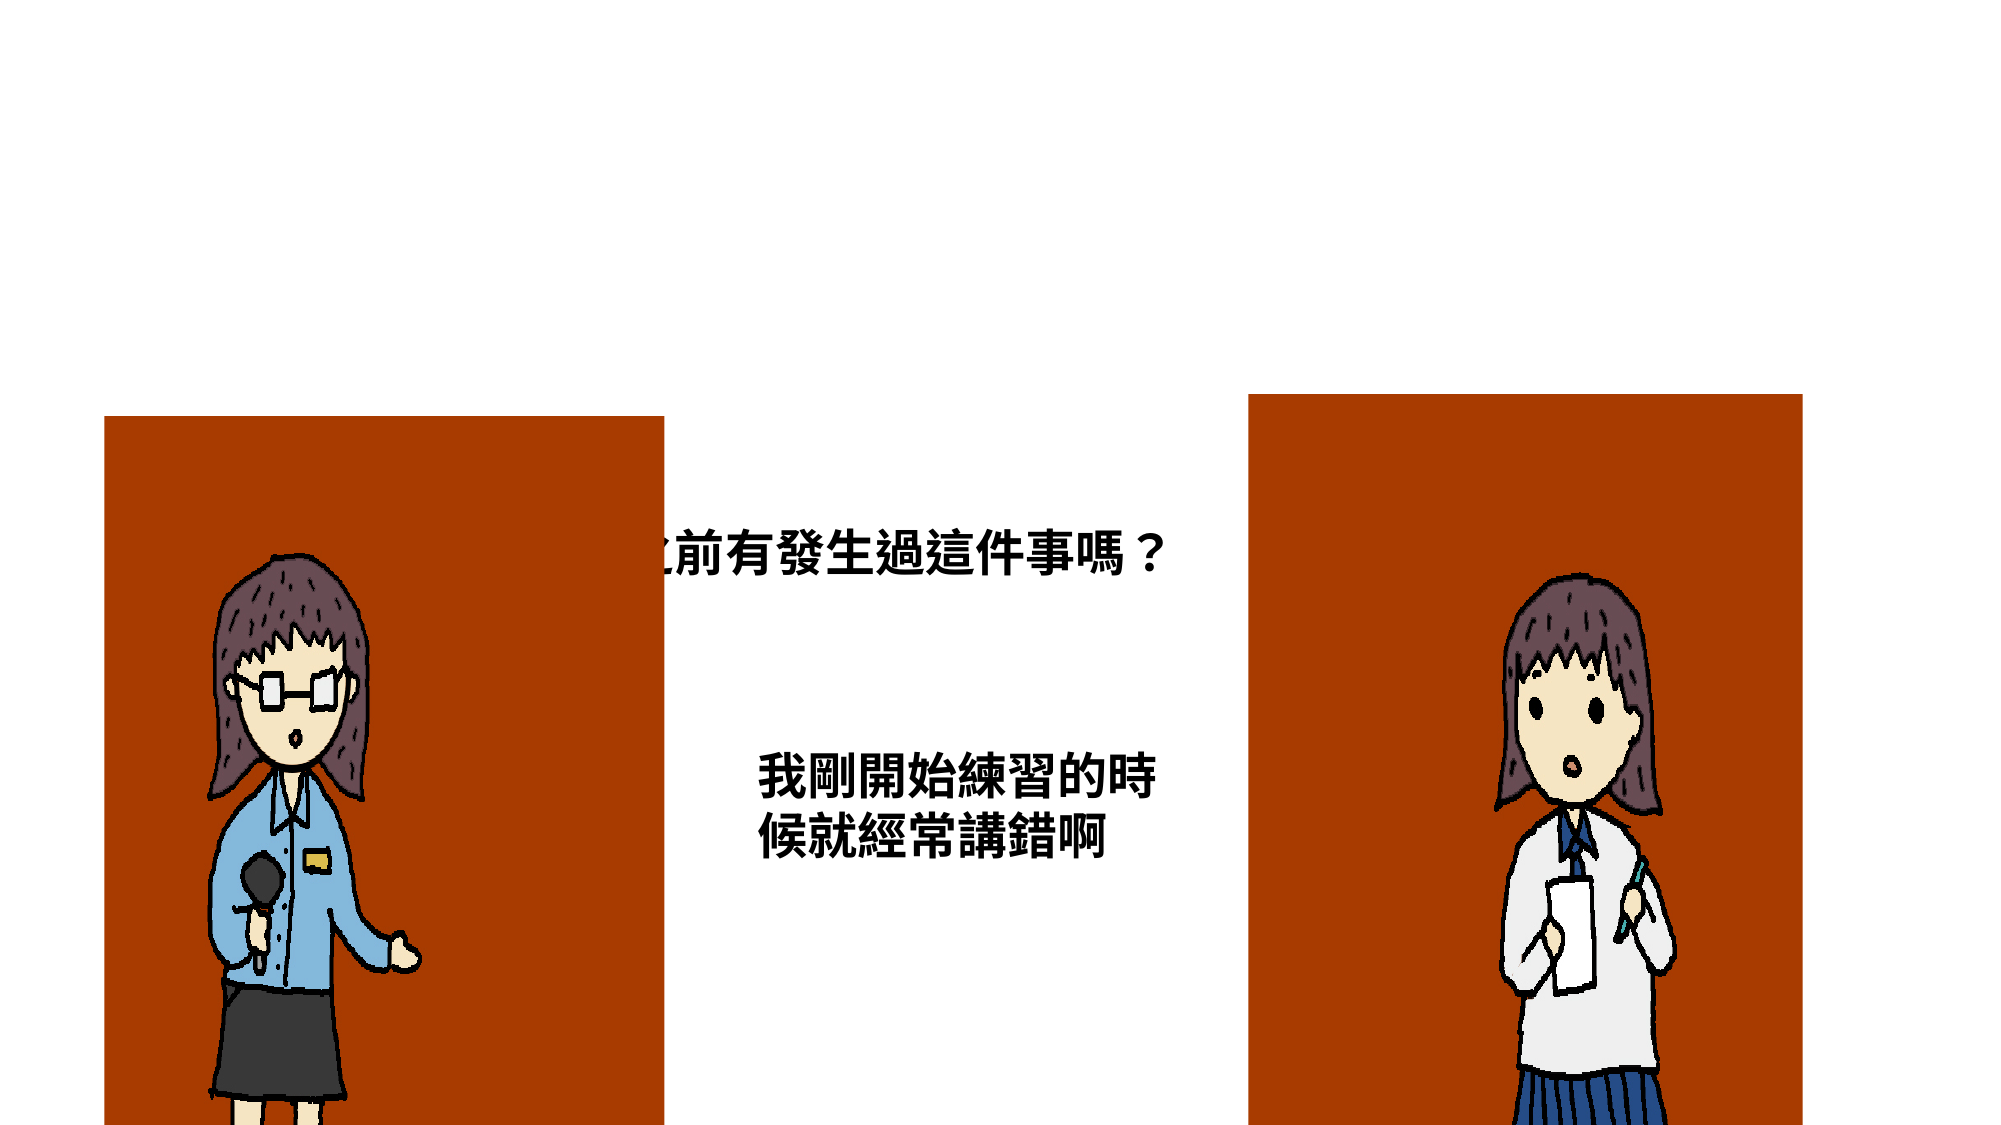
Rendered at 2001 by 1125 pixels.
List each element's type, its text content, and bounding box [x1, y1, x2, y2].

picture [1248, 394, 1803, 1125]
text_box 我剛開始練習的時候就經常講錯啊 [723, 731, 1248, 878]
text_box 之前有發生過這件事嗎？ [665, 511, 1214, 625]
picture [104, 416, 665, 1125]
